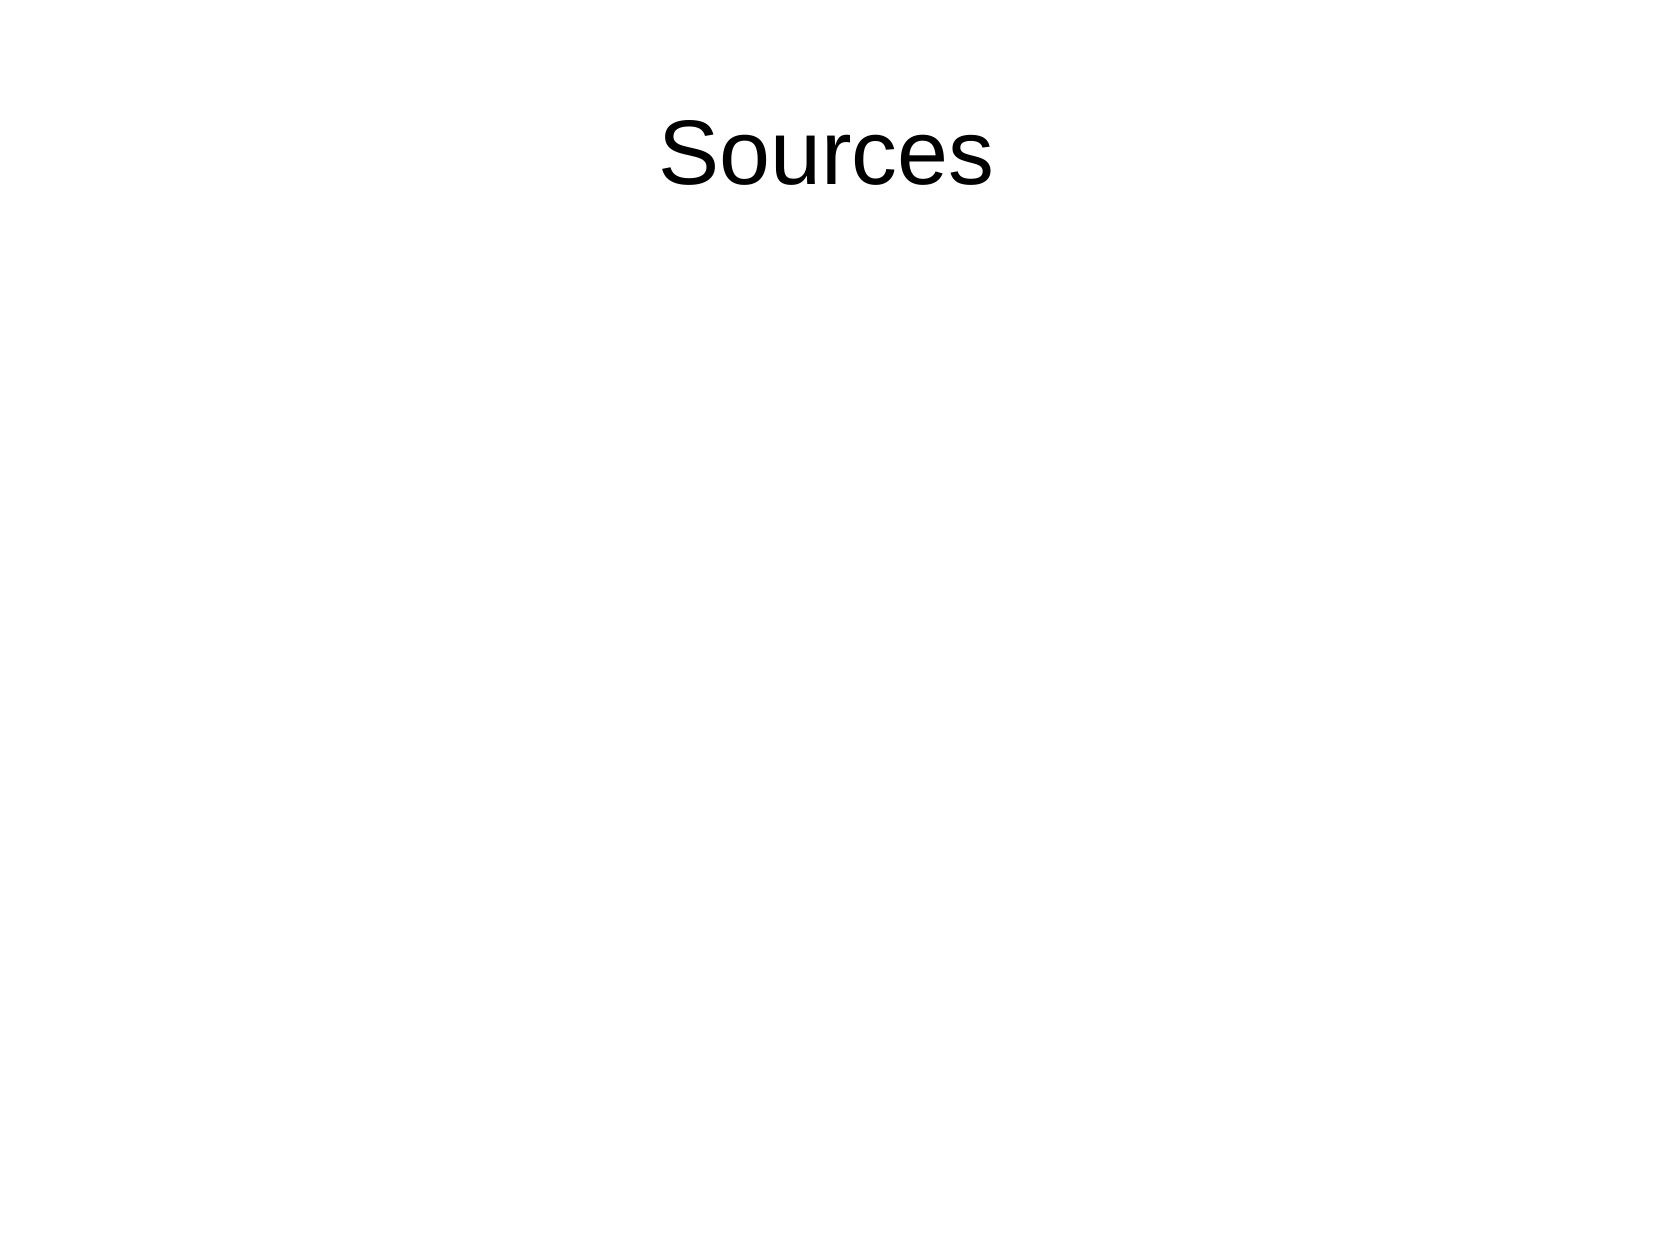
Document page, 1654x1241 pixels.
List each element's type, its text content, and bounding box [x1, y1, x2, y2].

title Sources [82, 49, 1571, 257]
